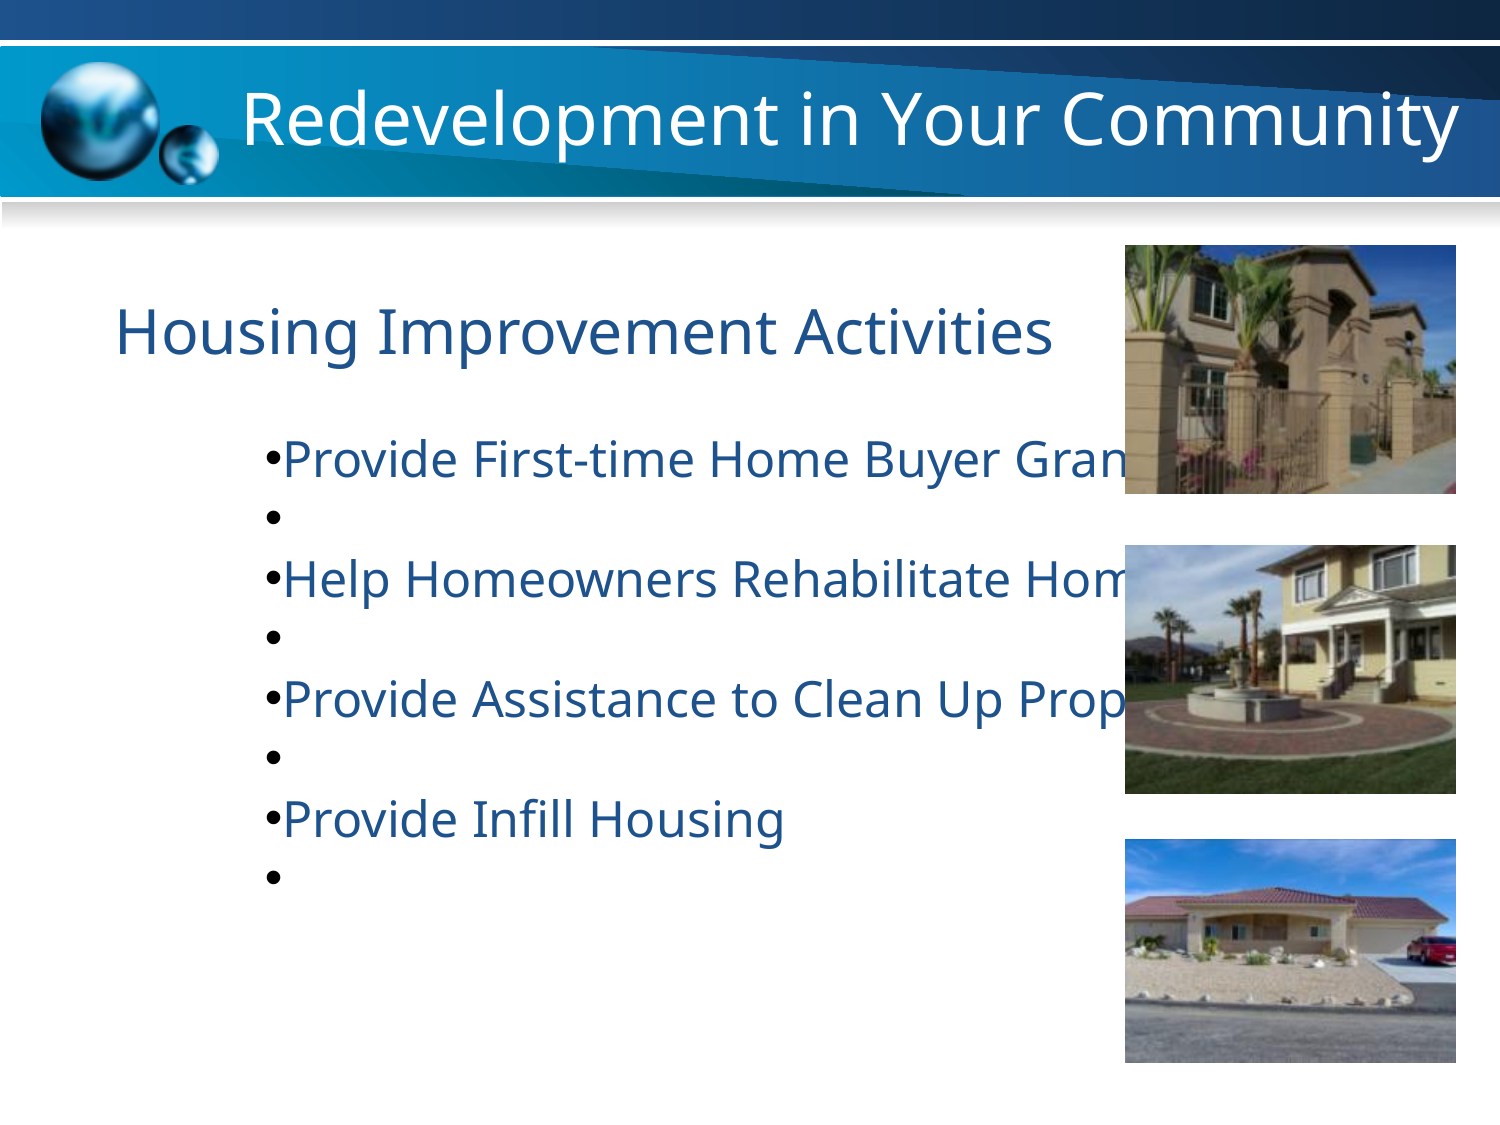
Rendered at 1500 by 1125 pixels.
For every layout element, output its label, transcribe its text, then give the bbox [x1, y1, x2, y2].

title Redevelopment in Your Community [225, 45, 1500, 188]
text_box Housing Improvement Activities Provide First-time Home Buyer Grants Help Homeowners Rehabilitate Homes Provide Assistance to Clean Up Properties Provide Infill Housing [100, 225, 1325, 945]
picture [1125, 839, 1456, 1063]
picture [1125, 545, 1456, 794]
picture [1125, 245, 1456, 494]
